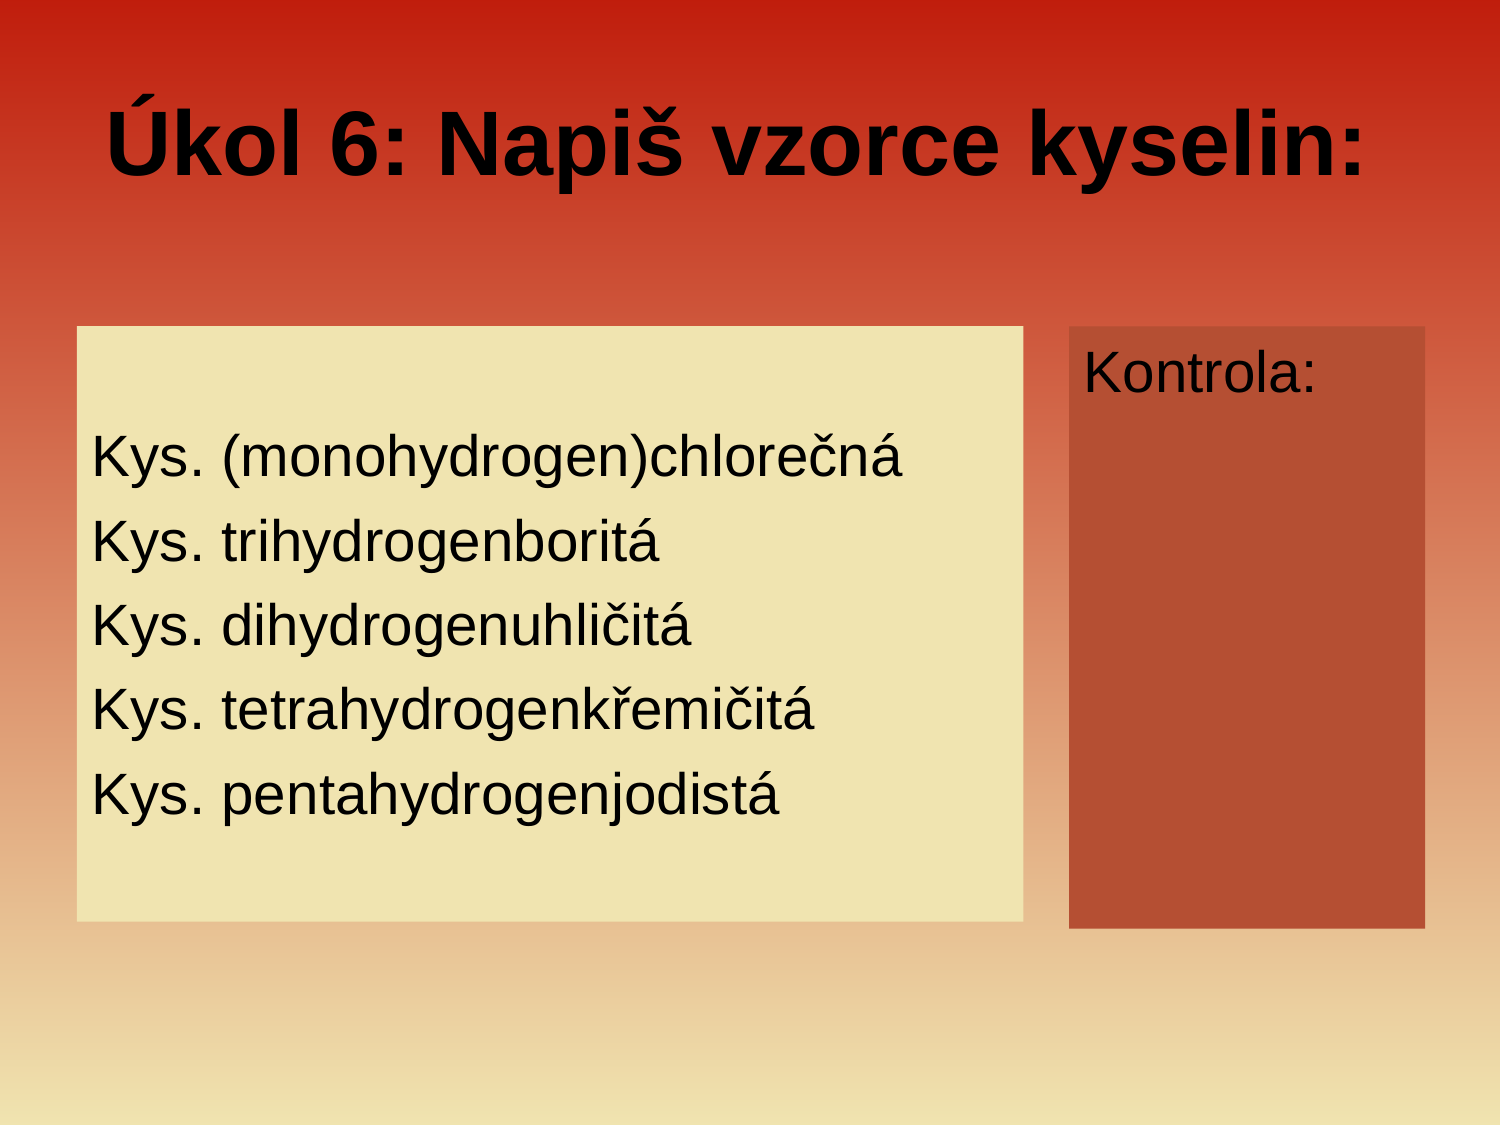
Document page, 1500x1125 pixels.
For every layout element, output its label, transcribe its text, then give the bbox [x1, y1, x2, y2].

list Kys. (monohydrogen)chlorečná Kys. trihydrogenboritá Kys. dihydrogenuhličitá Kys. tetrahydrogenkřemičitá Kys. pentahydrogenjodistá [76, 326, 1024, 922]
list Kontrola: HClO3 H3BO3 H2CO3 H4SiO4 H5IO6 [1069, 326, 1426, 929]
title Úkol 6: Napiš vzorce kyselin: [75, 45, 1426, 233]
